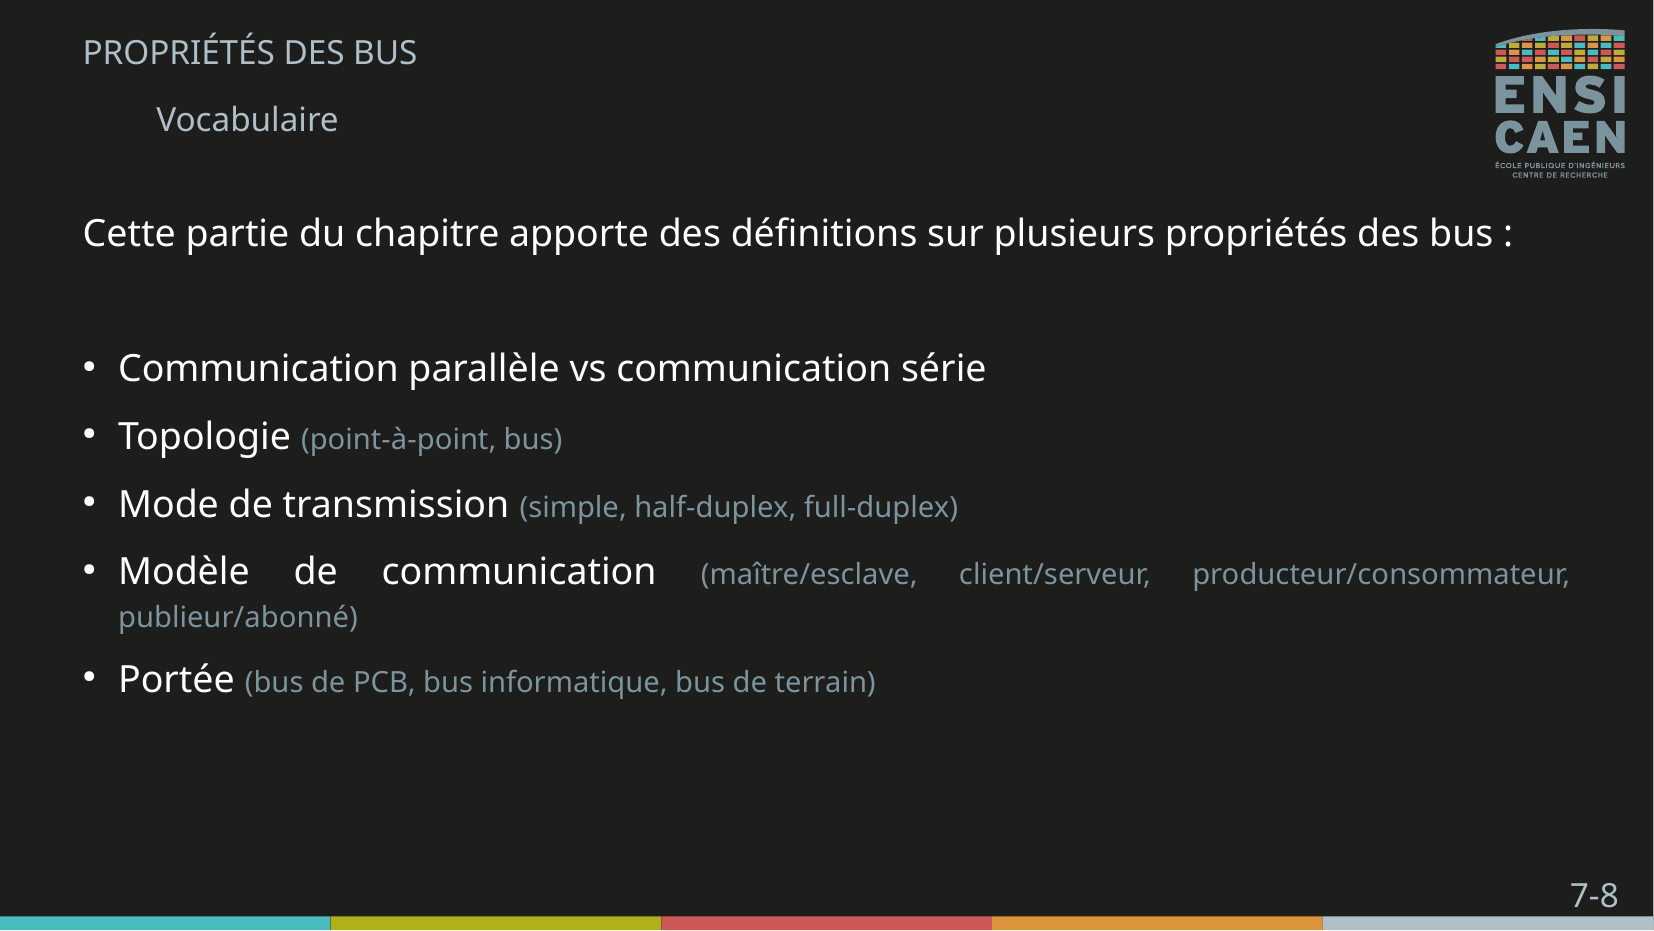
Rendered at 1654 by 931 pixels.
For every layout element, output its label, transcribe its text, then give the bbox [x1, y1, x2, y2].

title PROPRIÉTÉS DES BUS Vocabulaire [82, 0, 1467, 148]
list Cette partie du chapitre apporte des définitions sur plusieurs propriétés des bus : Communication parallèle vs communication série Topologie (point-à-point, bus) Mode de transmission (simple, half-duplex, full-duplex) Modèle de communication (maître/esclave, client/serveur, producteur/consommateur, publieur/abonné) Portée (bus de PCB, bus informatique, bus de terrain) [82, 206, 1571, 916]
